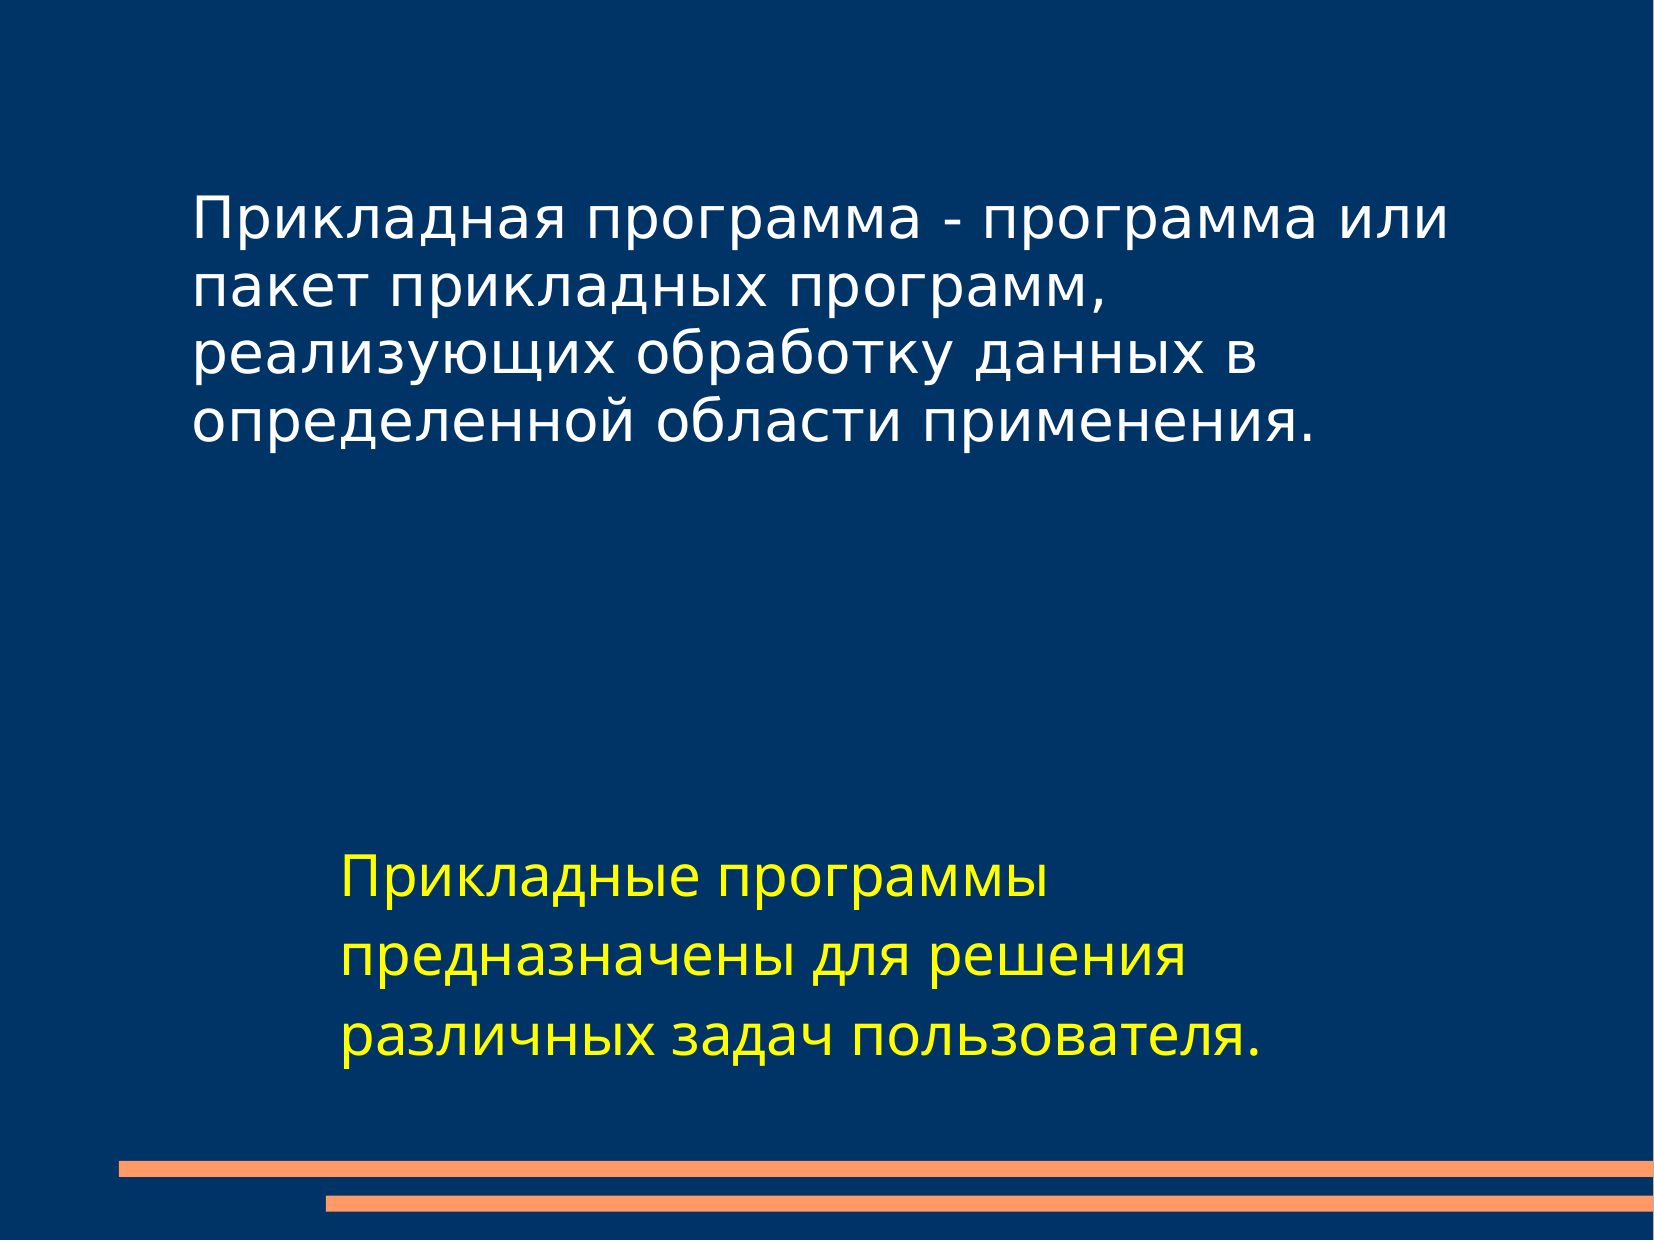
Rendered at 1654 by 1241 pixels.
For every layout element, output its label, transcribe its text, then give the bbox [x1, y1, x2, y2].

text_box Прикладные программы предназначены для решения различных задач пользователя. [324, 826, 1447, 970]
text_box Прикладная программа - программа или пакет прикладных программ, реализующих обработку данных в определенной области применения. [177, 177, 1477, 463]
